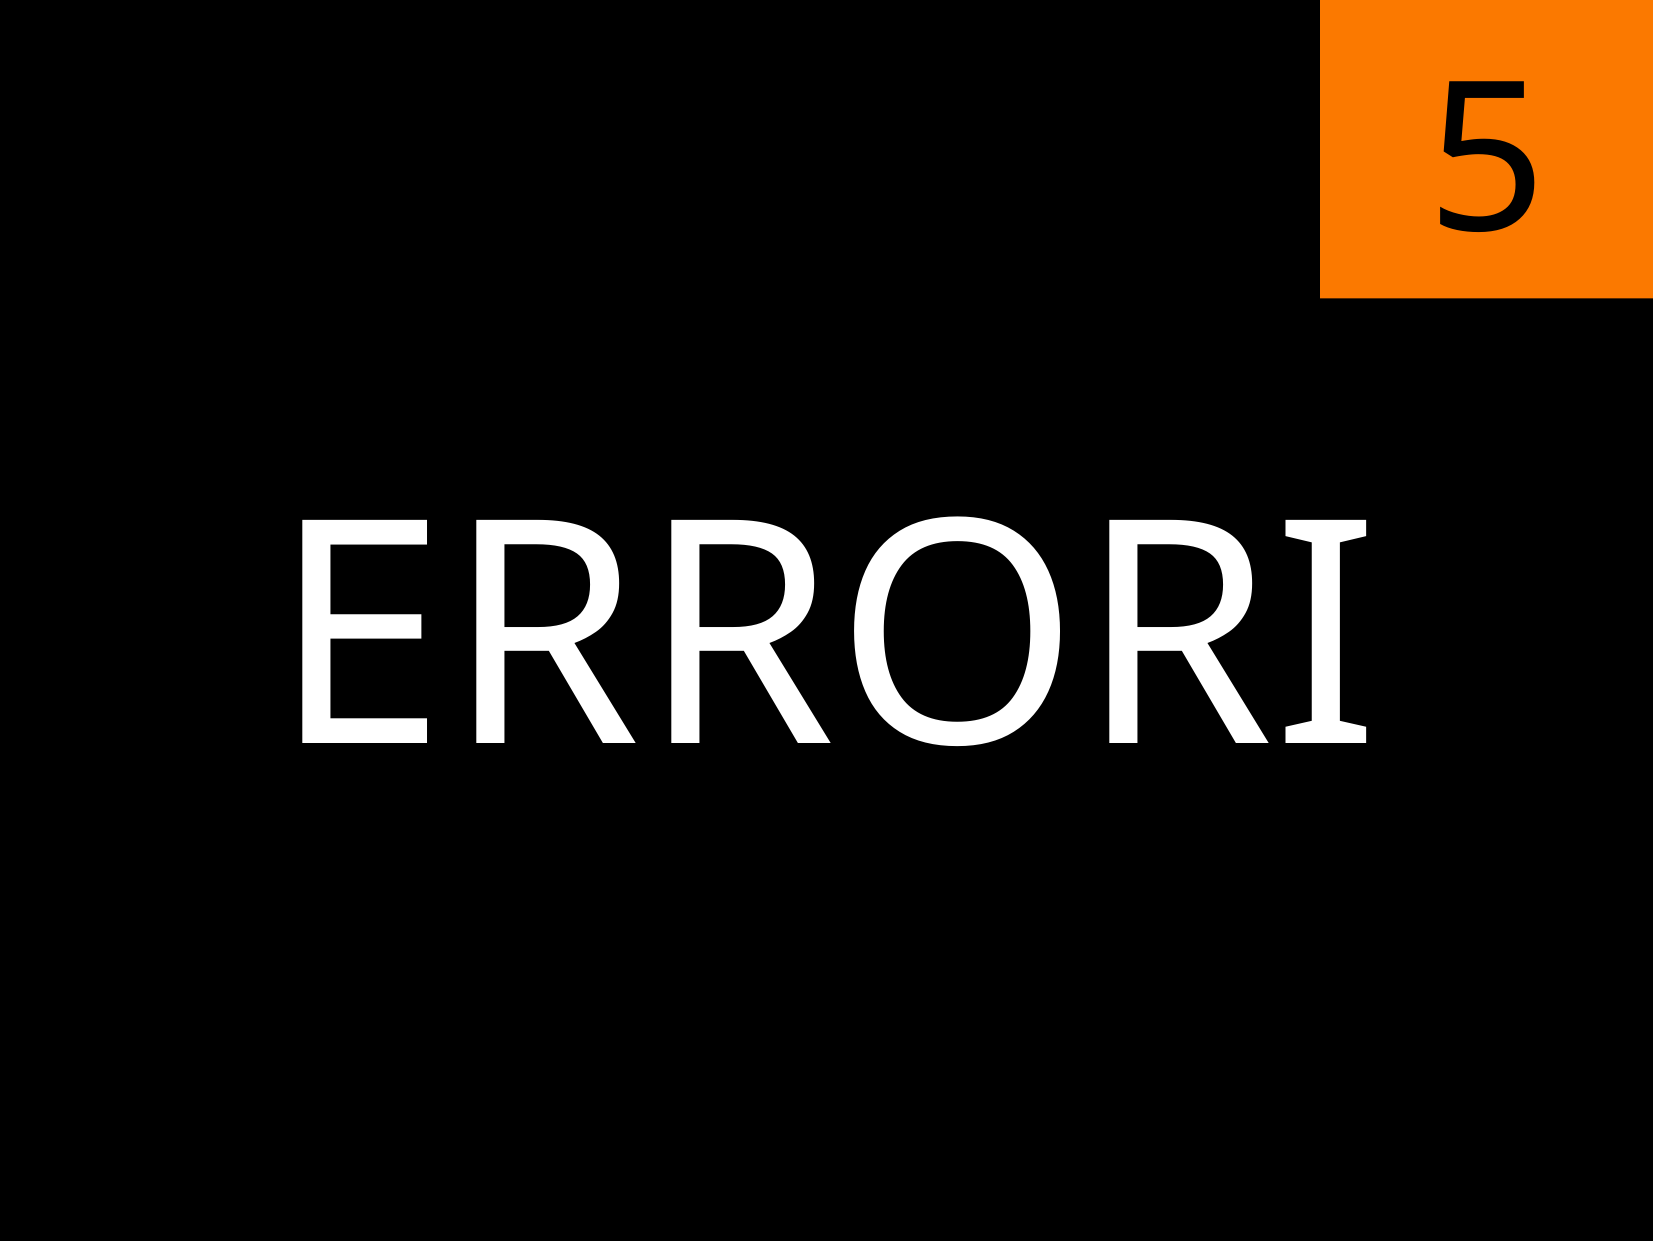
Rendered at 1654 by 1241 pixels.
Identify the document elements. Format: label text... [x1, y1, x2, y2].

text_box ERRORI [0, 0, 1653, 1241]
text_box 5 [1320, 0, 1653, 265]
